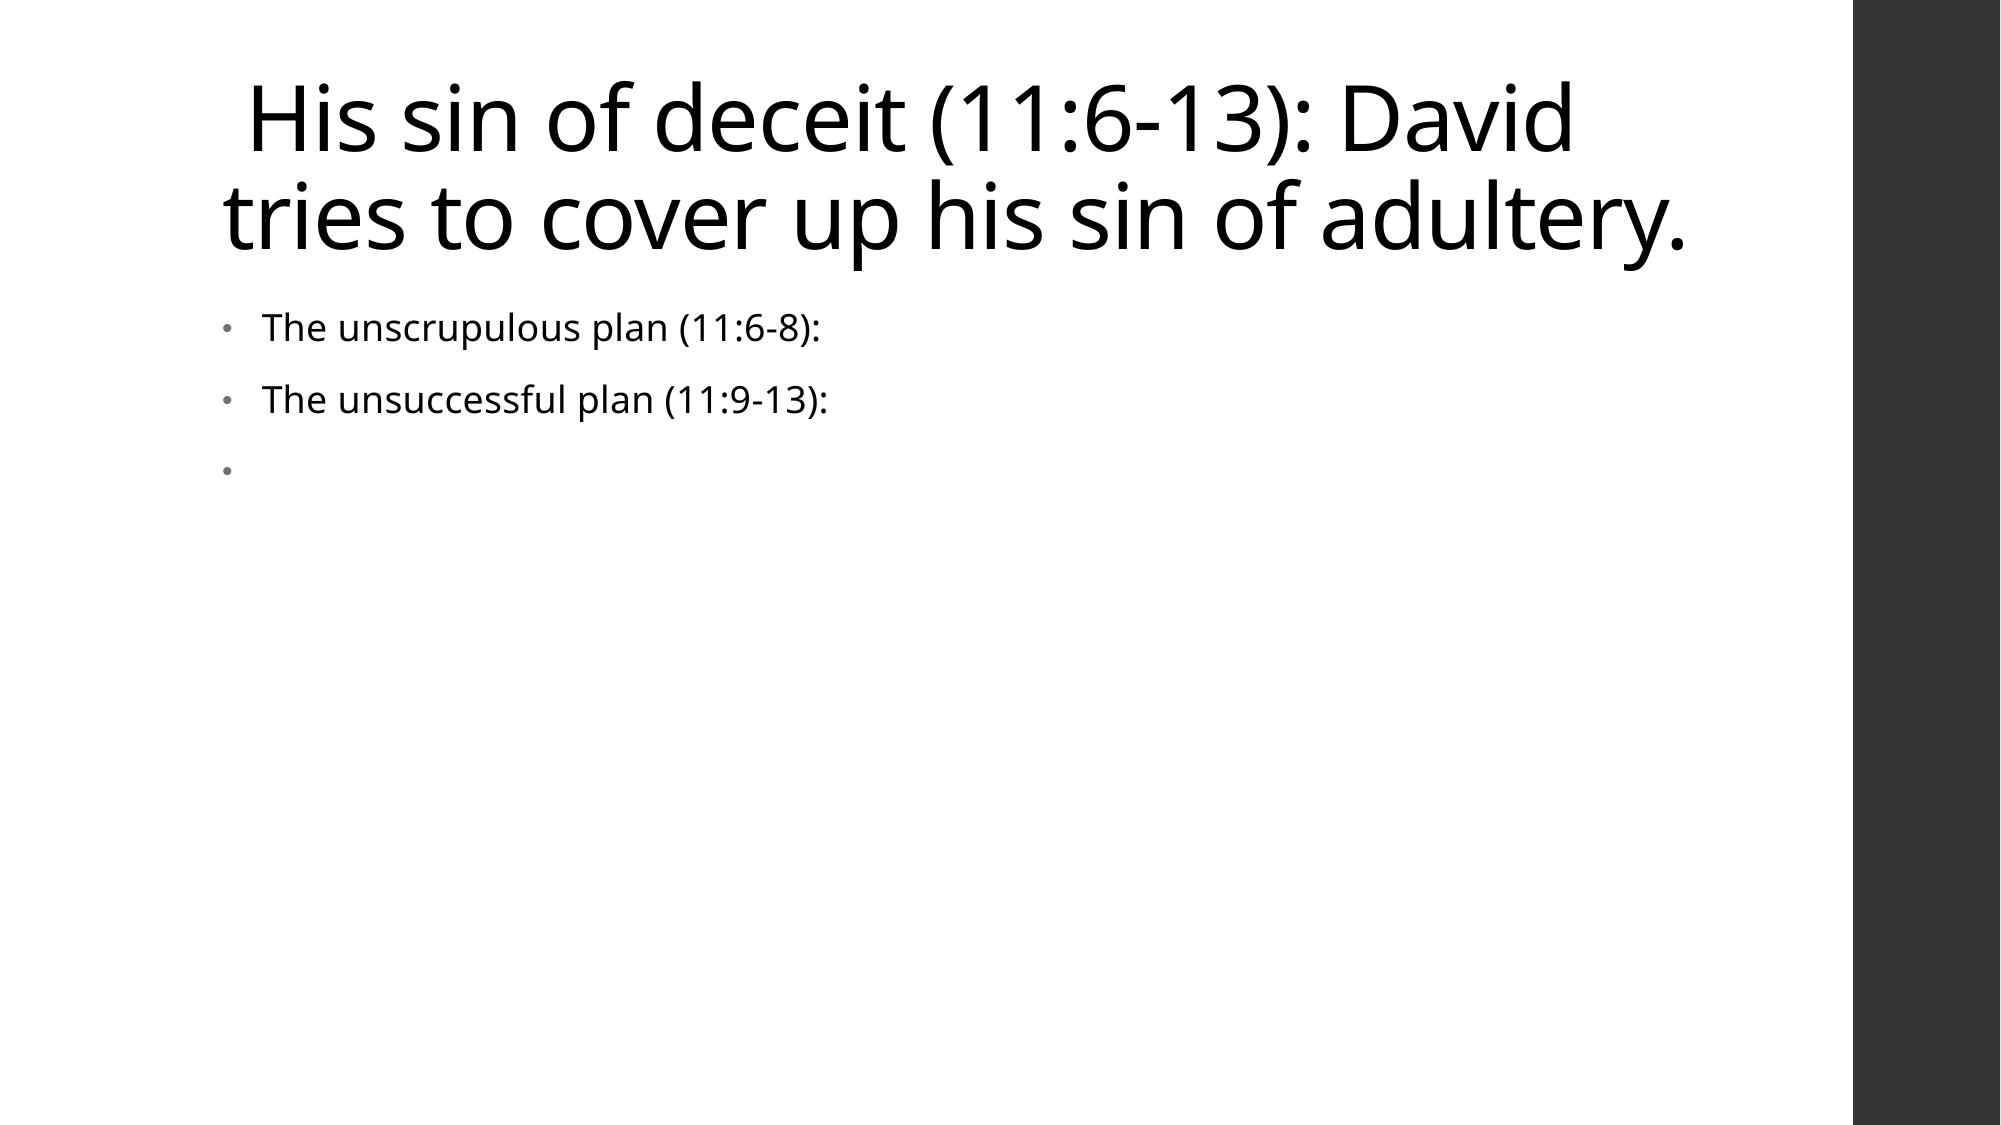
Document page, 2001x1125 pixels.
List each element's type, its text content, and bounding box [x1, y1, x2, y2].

list The unscrupulous plan (11:6-8): The unsuccessful plan (11:9-13): [206, 299, 1617, 1014]
title His sin of deceit (11:6-13): David tries to cover up his sin of adultery. [206, 60, 1797, 278]
